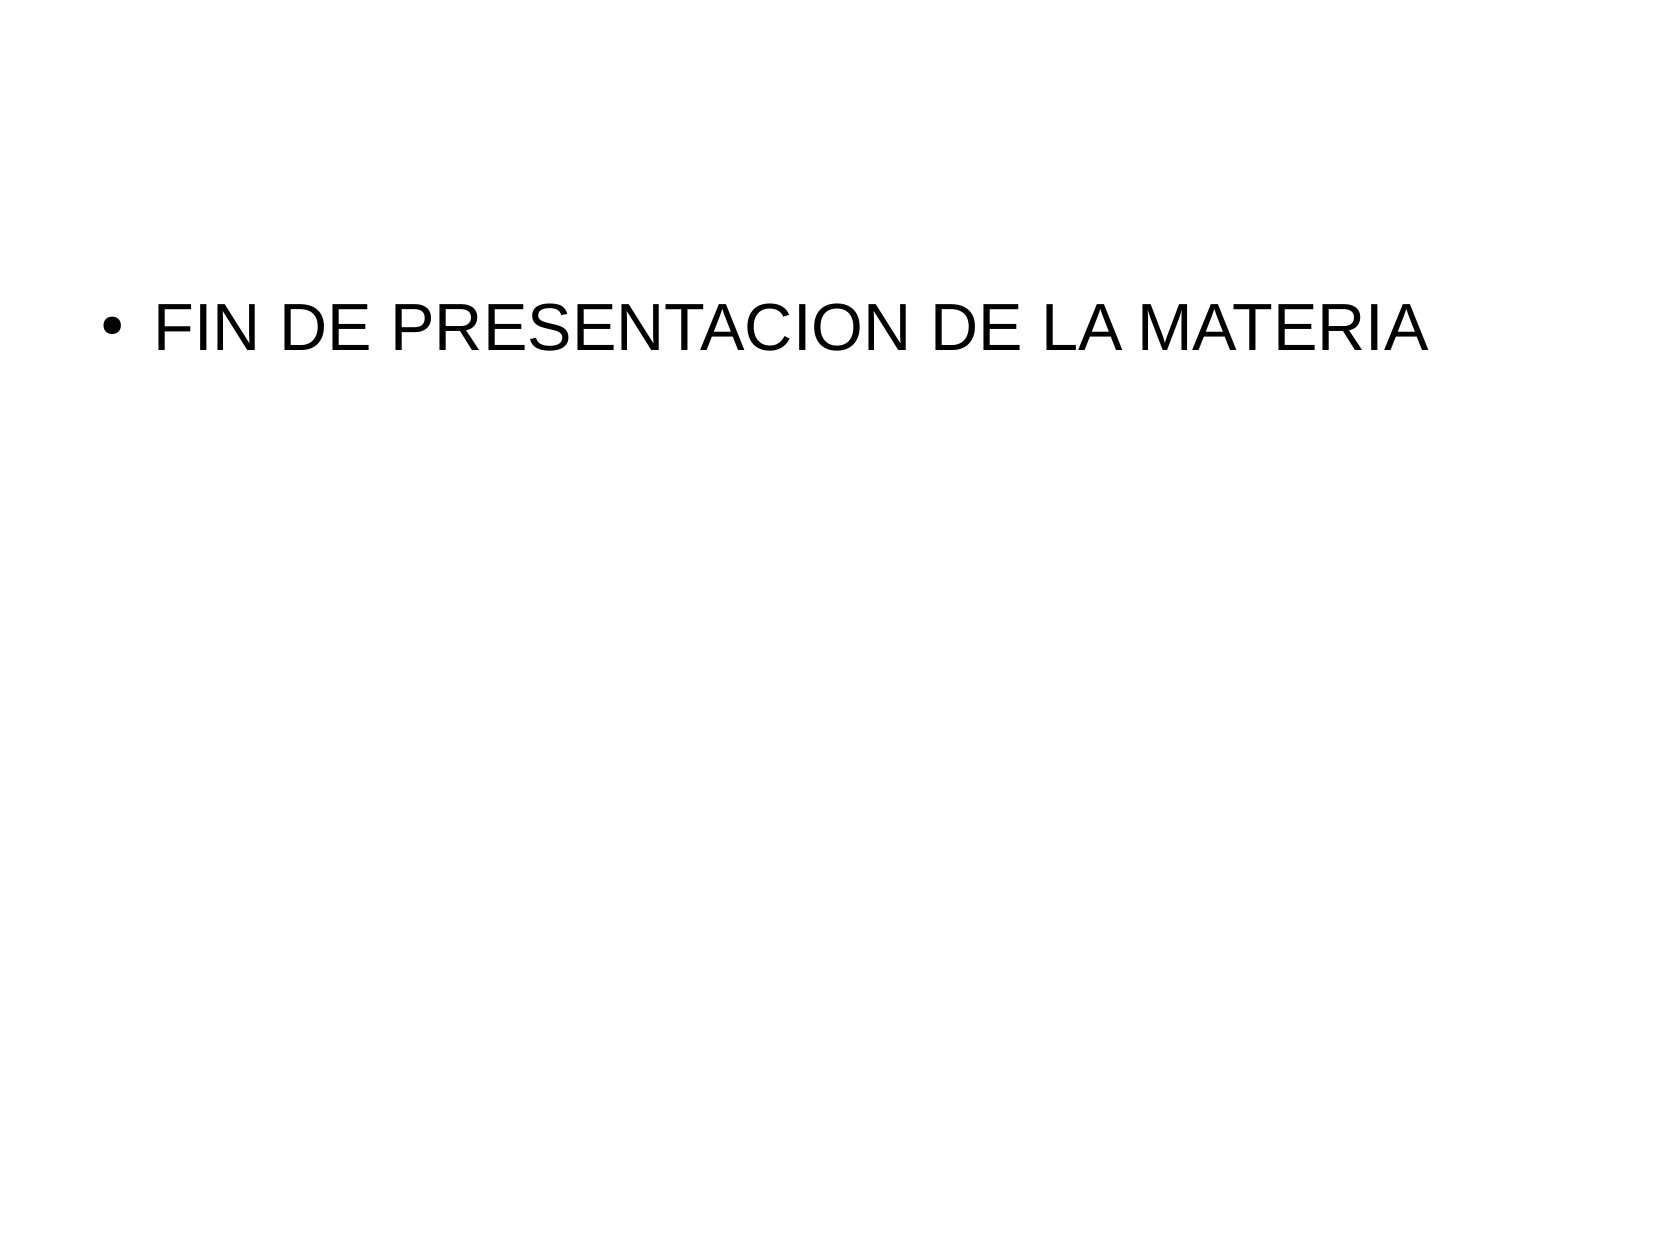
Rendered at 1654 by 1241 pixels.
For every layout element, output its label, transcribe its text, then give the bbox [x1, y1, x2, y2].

list FIN DE PRESENTACION DE LA MATERIA [82, 290, 1571, 1010]
